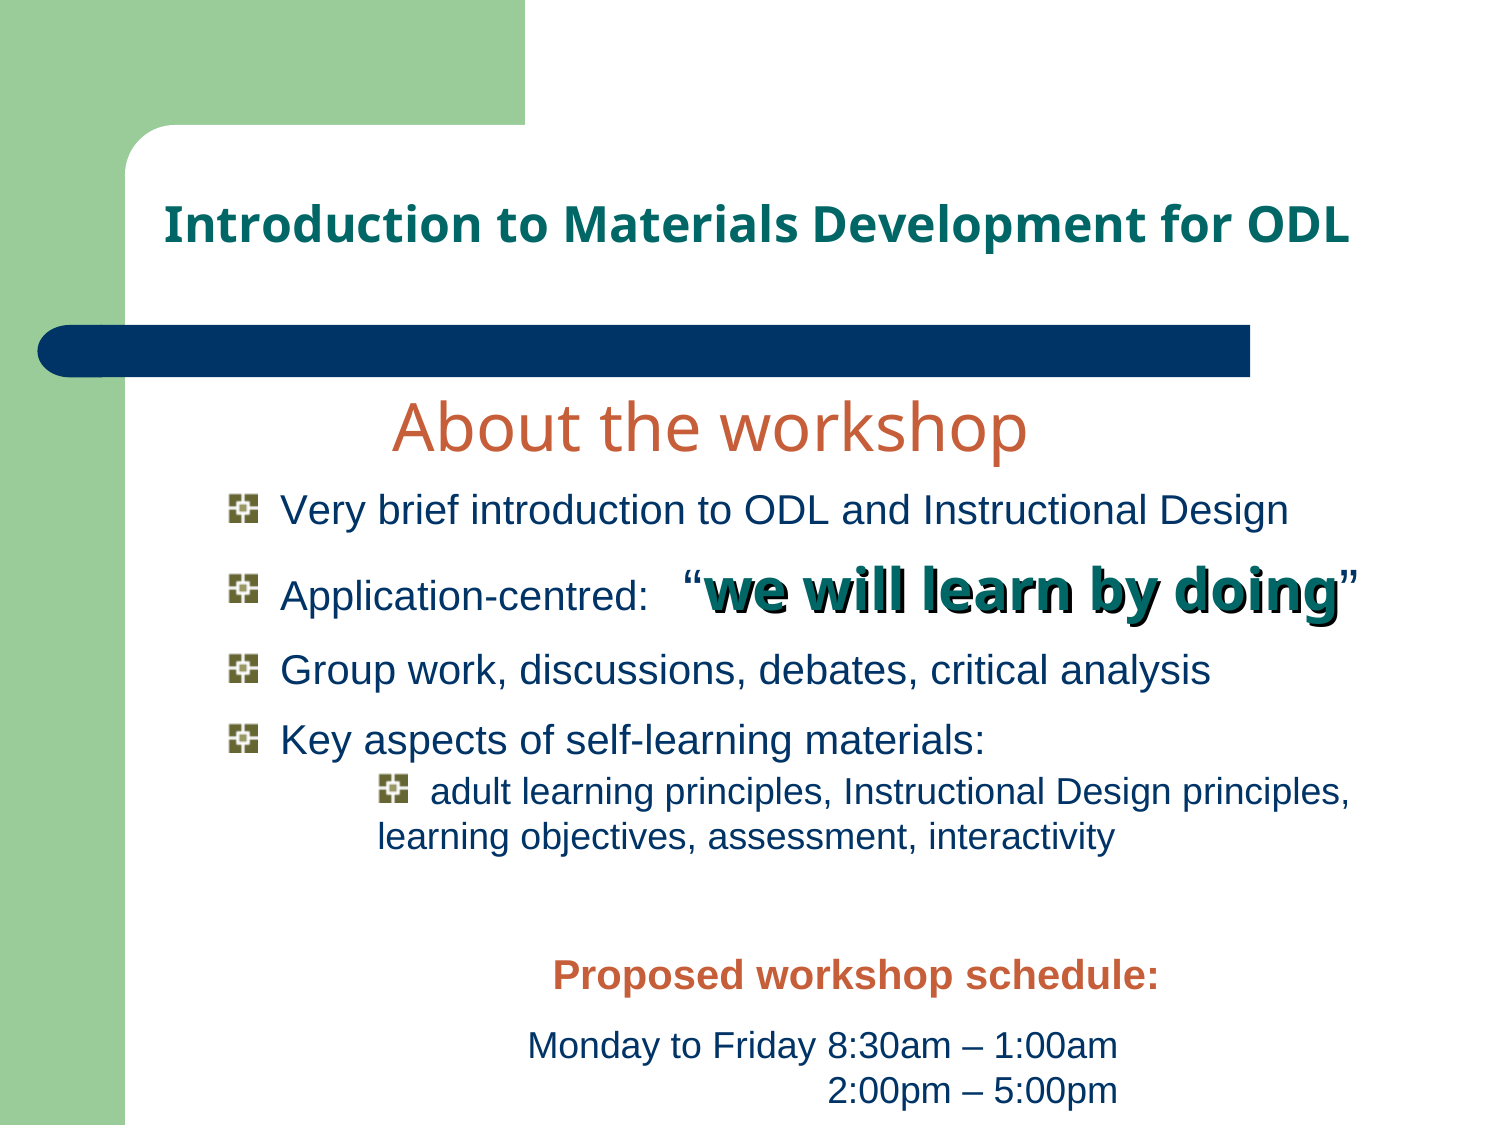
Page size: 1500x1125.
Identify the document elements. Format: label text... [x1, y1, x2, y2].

picture [227, 652, 258, 683]
picture [377, 772, 408, 803]
picture [227, 722, 258, 753]
picture [227, 572, 258, 603]
title Introduction to Materials Development for ODL [149, 174, 1463, 263]
picture [227, 492, 258, 523]
text_box Very brief introduction to ODL and Instructional Design Application-centred: “we will learn by doing” Group work, discussions, debates, critical analysis Key aspects of self-learning materials: adult learning principles, Instructional Design principles, learning objectives, assessment, interactivity Proposed workshop schedule: Monday to Friday 8:30am – 1:00am 2:00pm – 5:00pm [212, 474, 1500, 1125]
text_box About the workshop [378, 352, 1070, 474]
